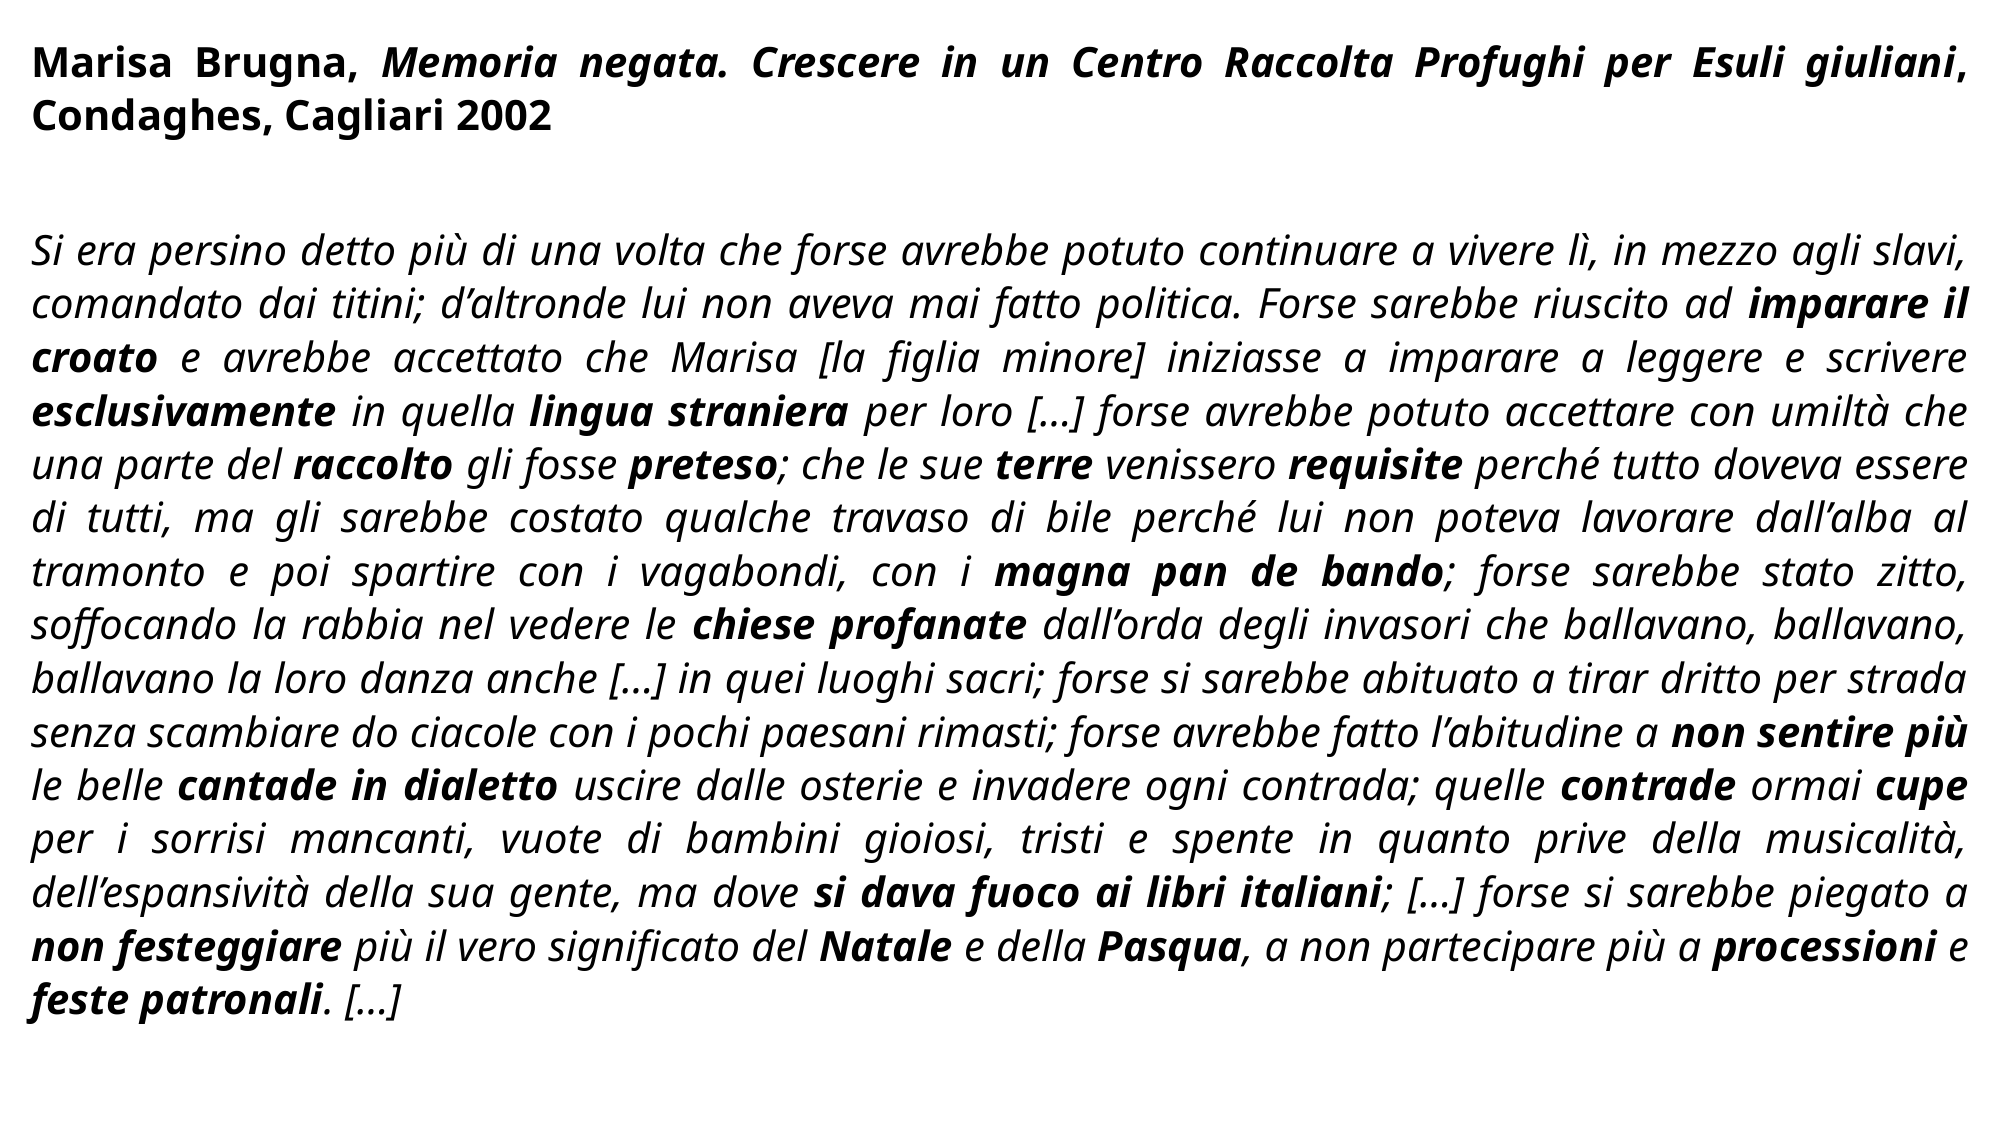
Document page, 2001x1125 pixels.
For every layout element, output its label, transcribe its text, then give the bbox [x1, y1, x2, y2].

text_box Marisa Brugna, Memoria negata. Crescere in un Centro Raccolta Profughi per Esuli giuliani, Condaghes, Cagliari 2002 Si era persino detto più di una volta che forse avrebbe potuto continuare a vivere lì, in mezzo agli slavi, comandato dai titini; d’altronde lui non aveva mai fatto politica. Forse sarebbe riuscito ad imparare il croato e avrebbe accettato che Marisa [la figlia minore] iniziasse a imparare a leggere e scrivere esclusivamente in quella lingua straniera per loro […] forse avrebbe potuto accettare con umiltà che una parte del raccolto gli fosse preteso; che le sue terre venissero requisite perché tutto doveva essere di tutti, ma gli sarebbe costato qualche travaso di bile perché lui non poteva lavorare dall’alba al tramonto e poi spartire con i vagabondi, con i magna pan de bando; forse sarebbe stato zitto, soffocando la rabbia nel vedere le chiese profanate dall’orda degli invasori che ballavano, ballavano, ballavano la loro danza anche […] in quei luoghi sacri; forse si sarebbe abituato a tirar dritto per strada senza scambiare do ciacole con i pochi paesani rimasti; forse avrebbe fatto l’abitudine a non sentire più le belle cantade in dialetto uscire dalle osterie e invadere ogni contrada; quelle contrade ormai cupe per i sorrisi mancanti, vuote di bambini gioiosi, tristi e spente in quanto prive della musicalità, dell’espansività della sua gente, ma dove si dava fuoco ai libri italiani; […] forse si sarebbe piegato a non festeggiare più il vero significato del Natale e della Pasqua, a non partecipare più a processioni e feste patronali. […] [16, 24, 1984, 1036]
